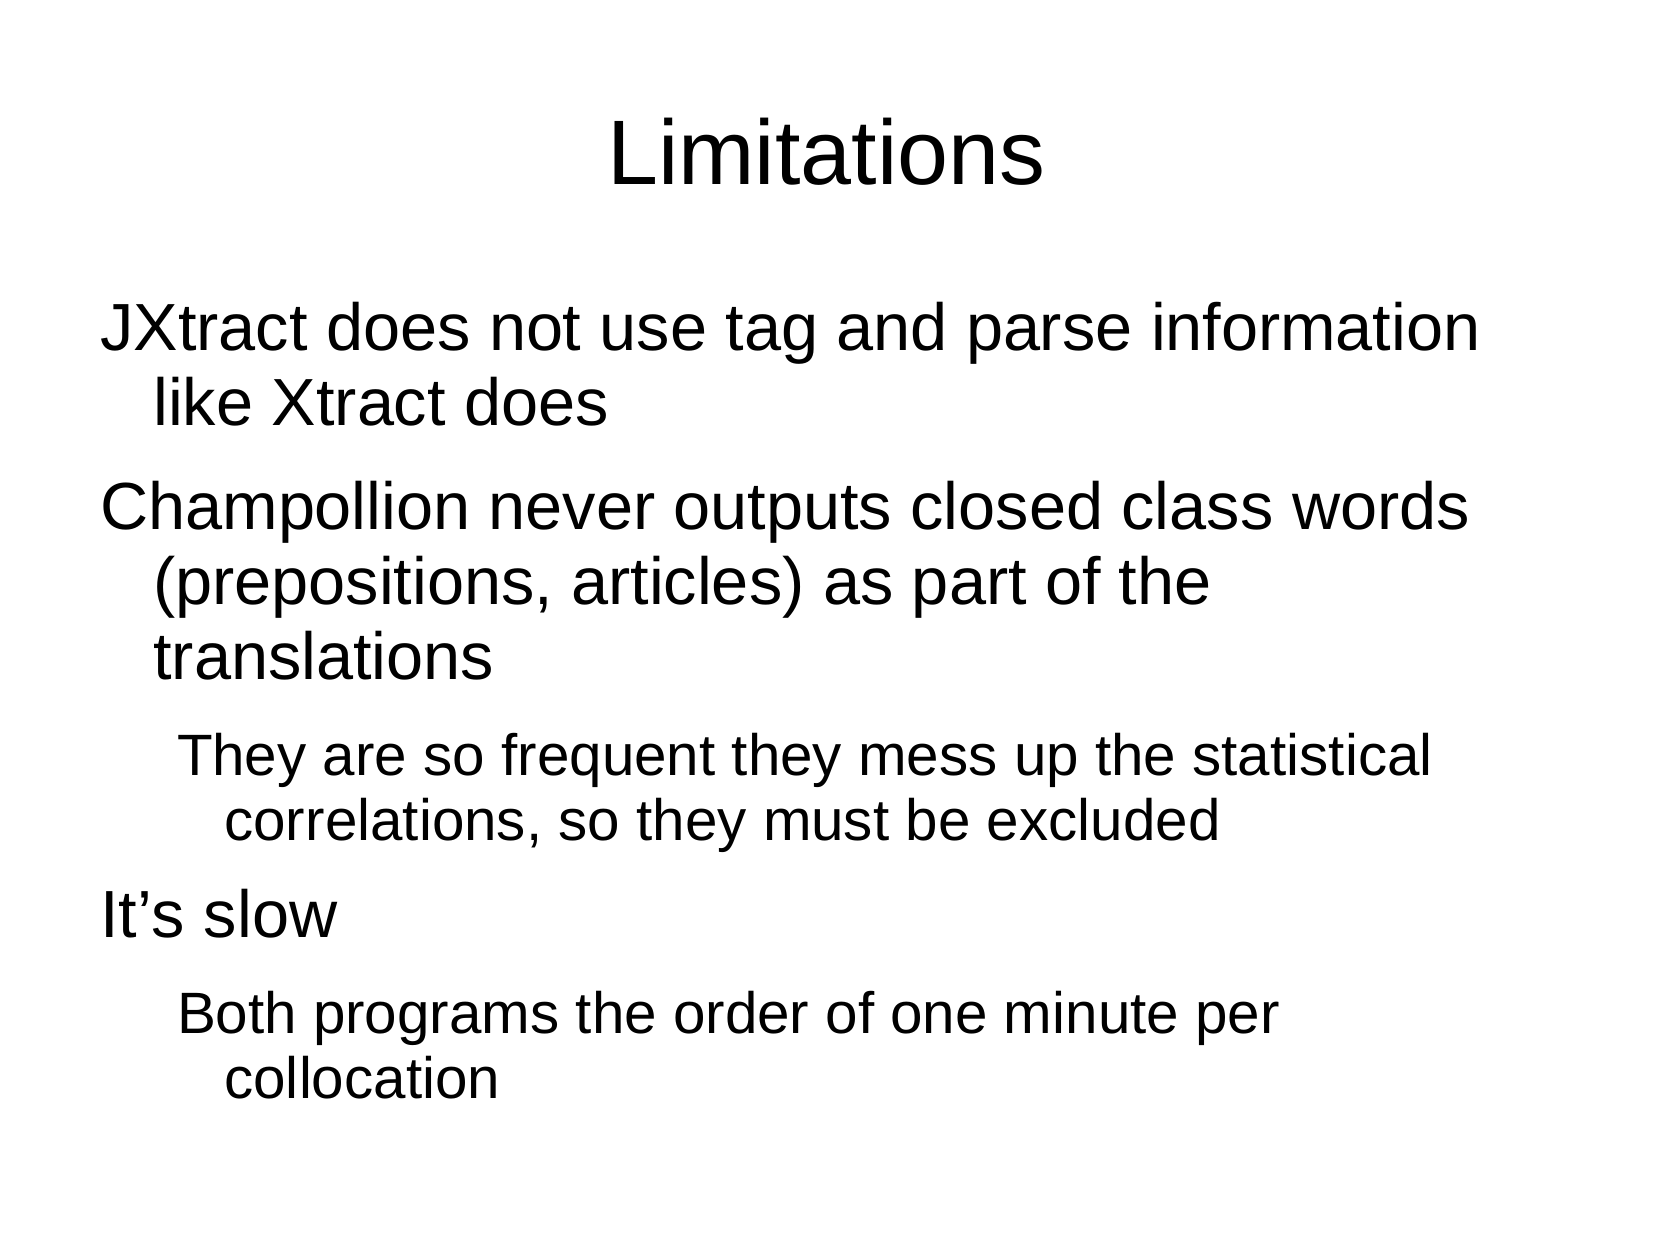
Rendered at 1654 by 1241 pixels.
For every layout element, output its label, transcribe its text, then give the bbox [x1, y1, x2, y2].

title Limitations [82, 49, 1571, 257]
list JXtract does not use tag and parse information like Xtract does Champollion never outputs closed class words (prepositions, articles) as part of the translations They are so frequent they mess up the statistical correlations, so they must be excluded It’s slow Both programs the order of one minute per collocation [82, 290, 1571, 1109]
